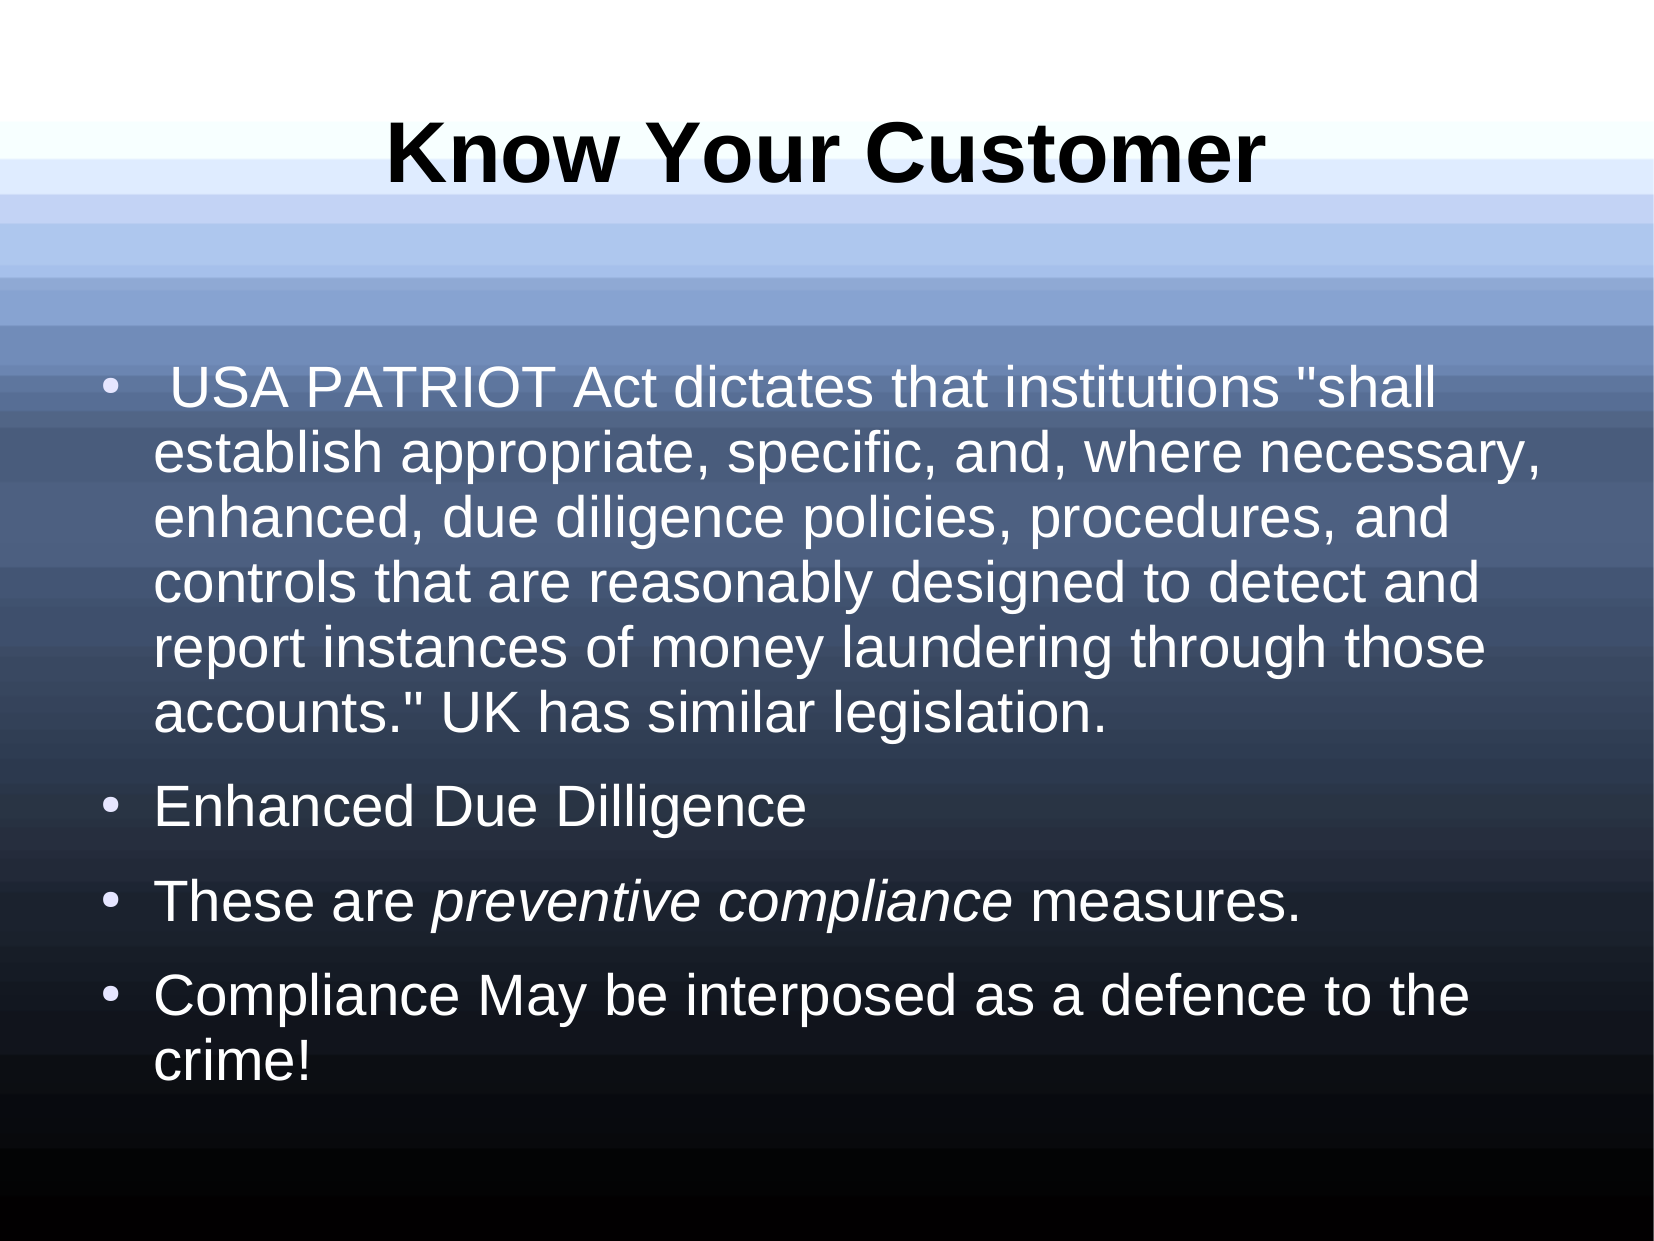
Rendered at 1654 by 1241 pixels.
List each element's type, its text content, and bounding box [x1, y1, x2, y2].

title Know Your Customer [82, 49, 1571, 257]
list USA PATRIOT Act dictates that institutions "shall establish appropriate, specific, and, where necessary, enhanced, due diligence policies, procedures, and controls that are reasonably designed to detect and report instances of money laundering through those accounts." UK has similar legislation. Enhanced Due Dilligence These are preventive compliance measures. Compliance May be interposed as a defence to the crime! [82, 354, 1571, 1109]
picture [0, 0, 1654, 1241]
